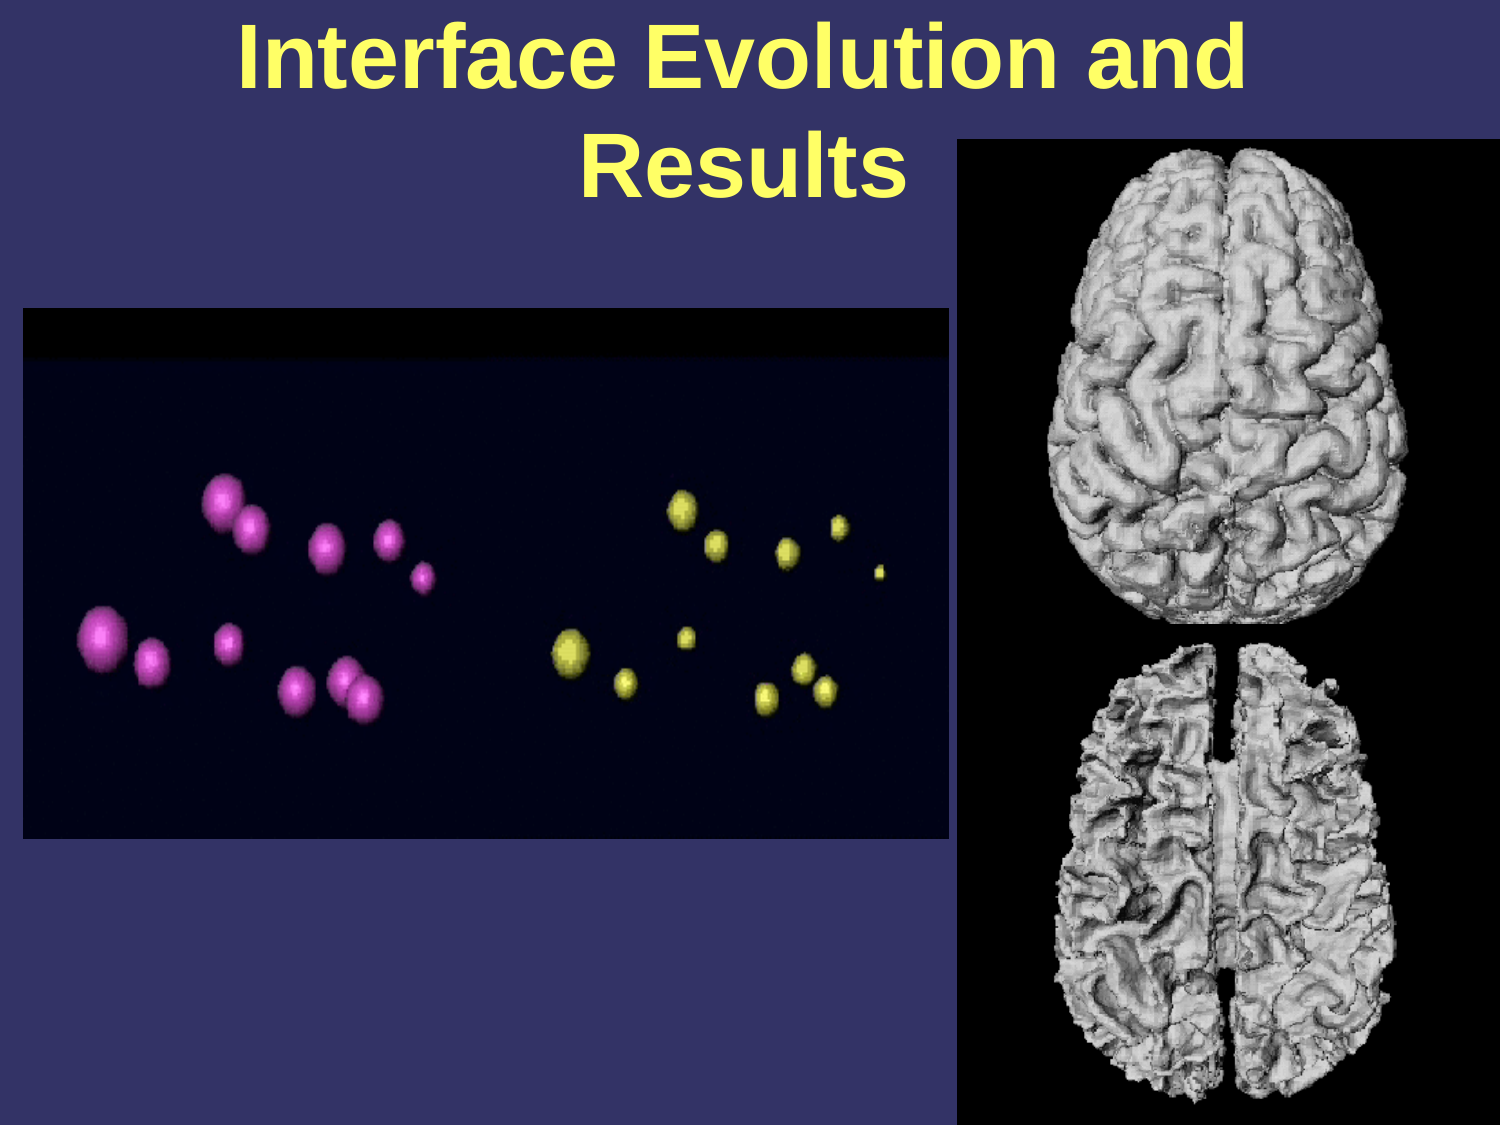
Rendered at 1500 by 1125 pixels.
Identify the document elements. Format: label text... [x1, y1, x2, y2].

title Interface Evolution and Results [99, 0, 1388, 225]
picture [957, 139, 1500, 1125]
picture [23, 308, 949, 839]
